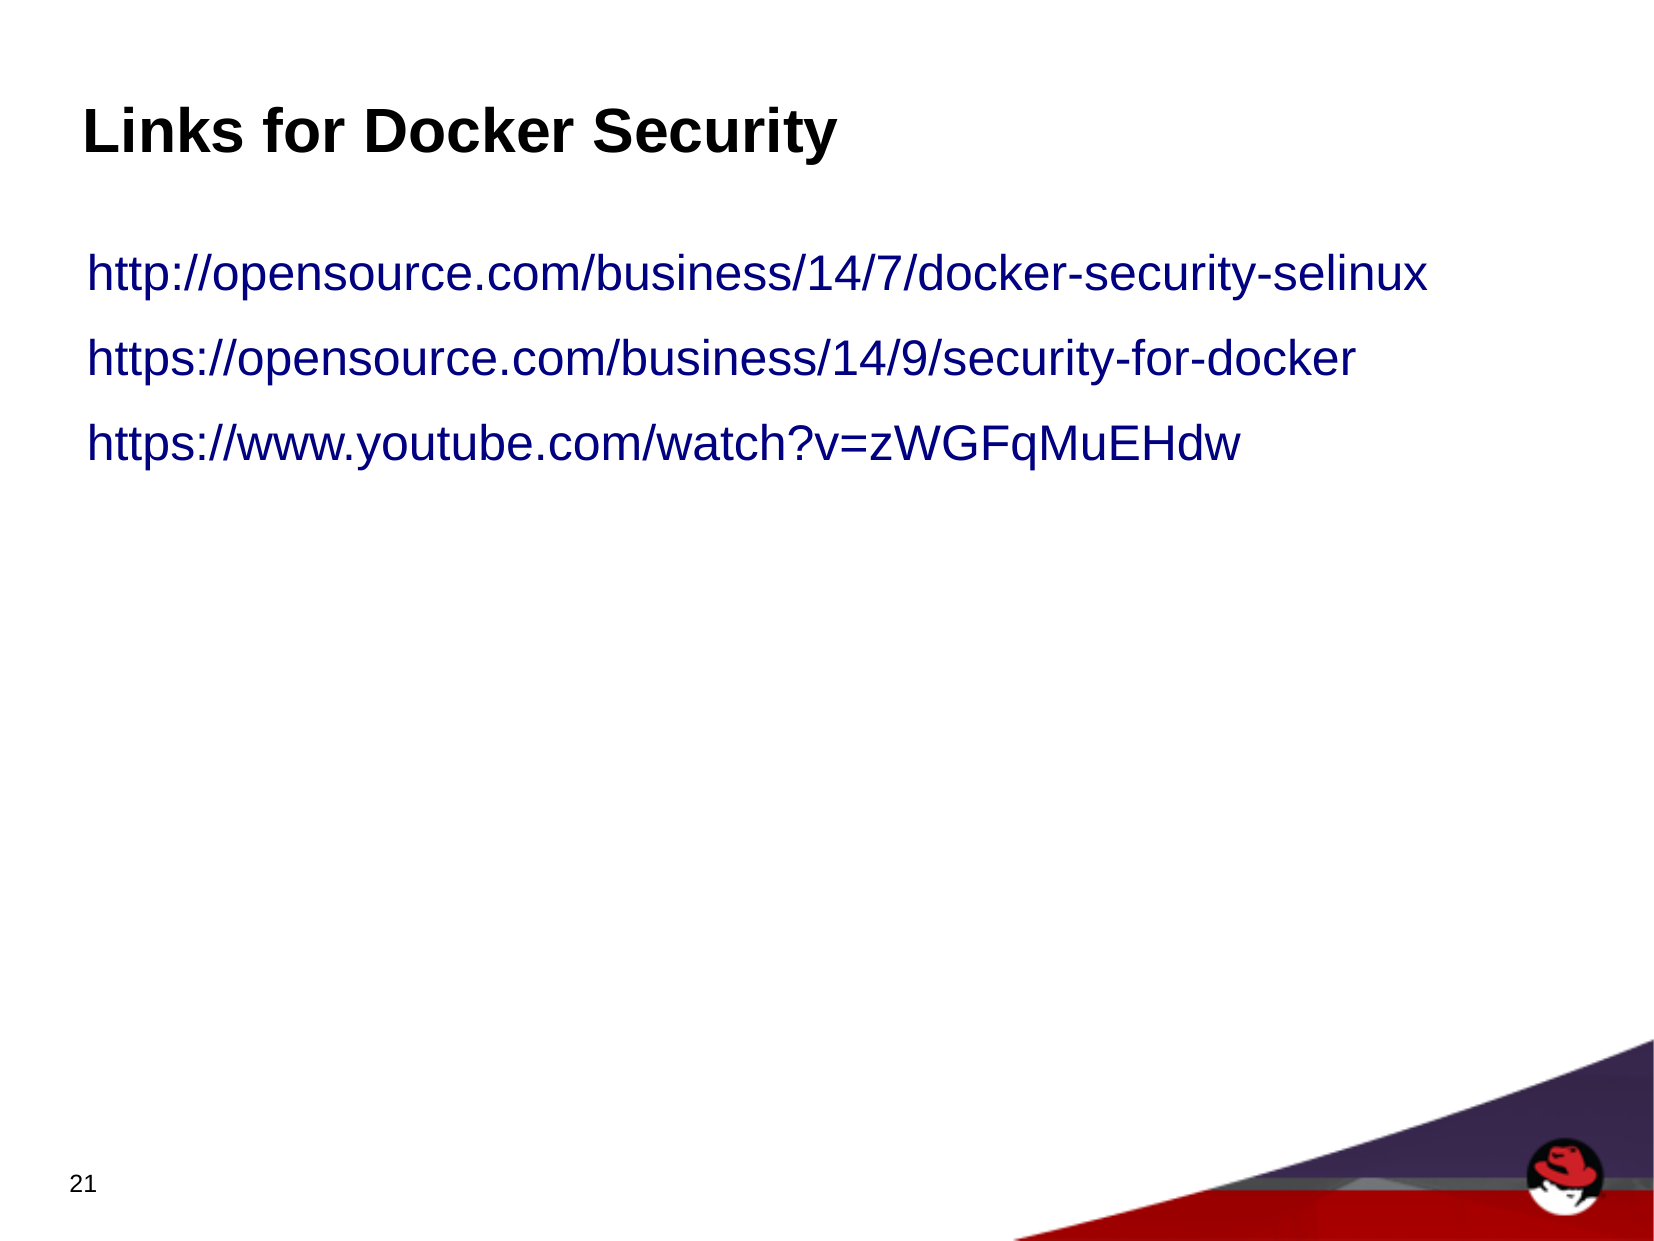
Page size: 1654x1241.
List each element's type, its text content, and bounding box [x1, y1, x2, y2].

list http://opensource.com/business/14/7/docker-security-selinux https://opensource.com/business/14/9/security-for-docker https://www.youtube.com/watch?v=zWGFqMuEHdw [86, 244, 1576, 1039]
picture [1012, 1036, 1654, 1241]
title Links for Docker Security [82, 37, 1571, 226]
